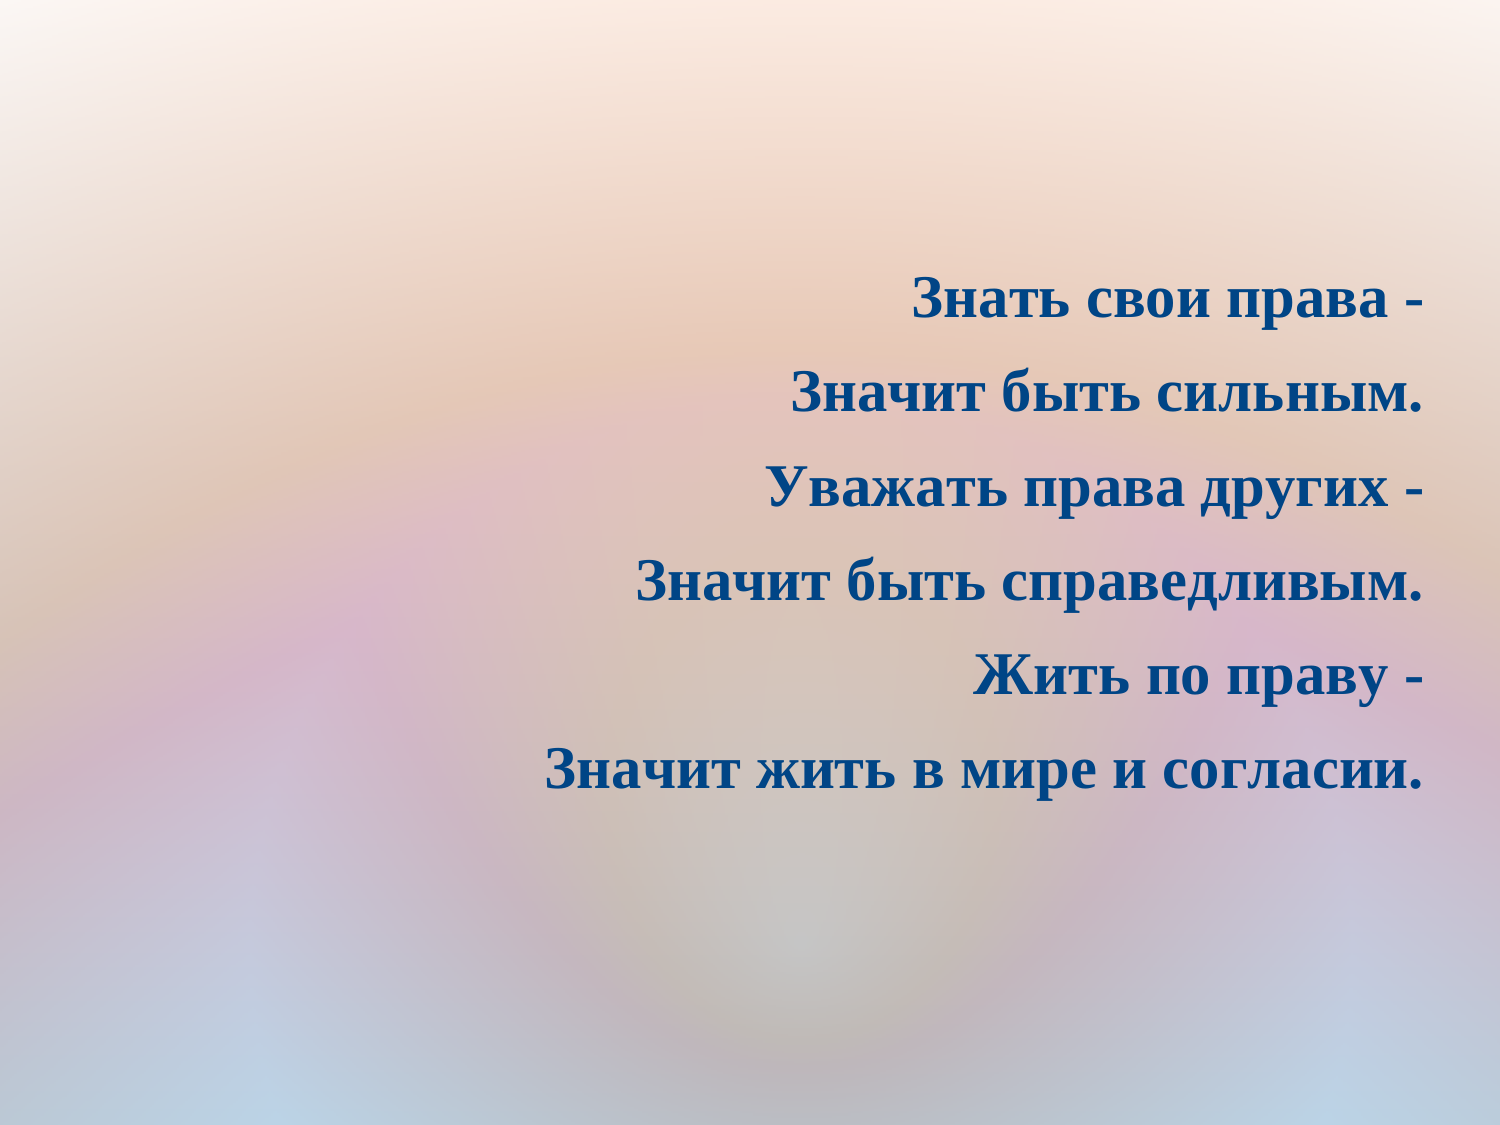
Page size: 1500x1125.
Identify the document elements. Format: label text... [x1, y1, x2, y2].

picture [0, 0, 1500, 1125]
list Знать свои права - Значит быть сильным. Уважать права других - Значит быть справедливым. Жить по праву - Значит жить в мире и согласии. [75, 263, 1425, 1006]
